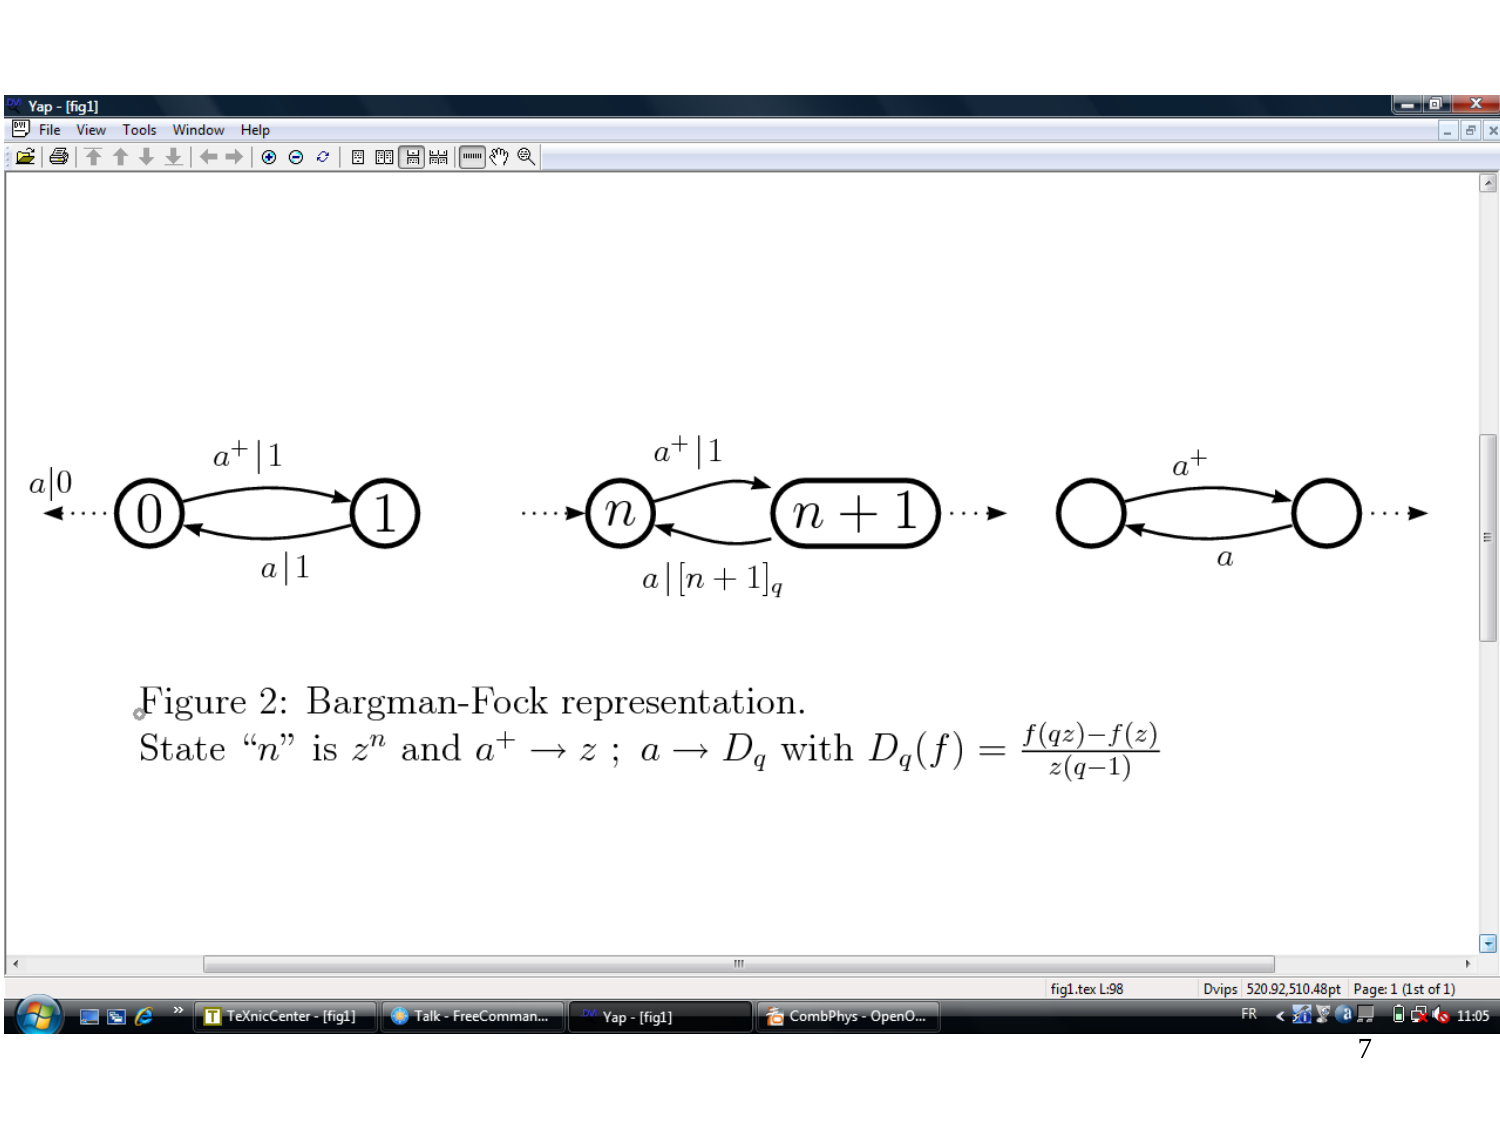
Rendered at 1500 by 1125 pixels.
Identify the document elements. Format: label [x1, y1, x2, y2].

picture [4, 95, 1500, 1034]
